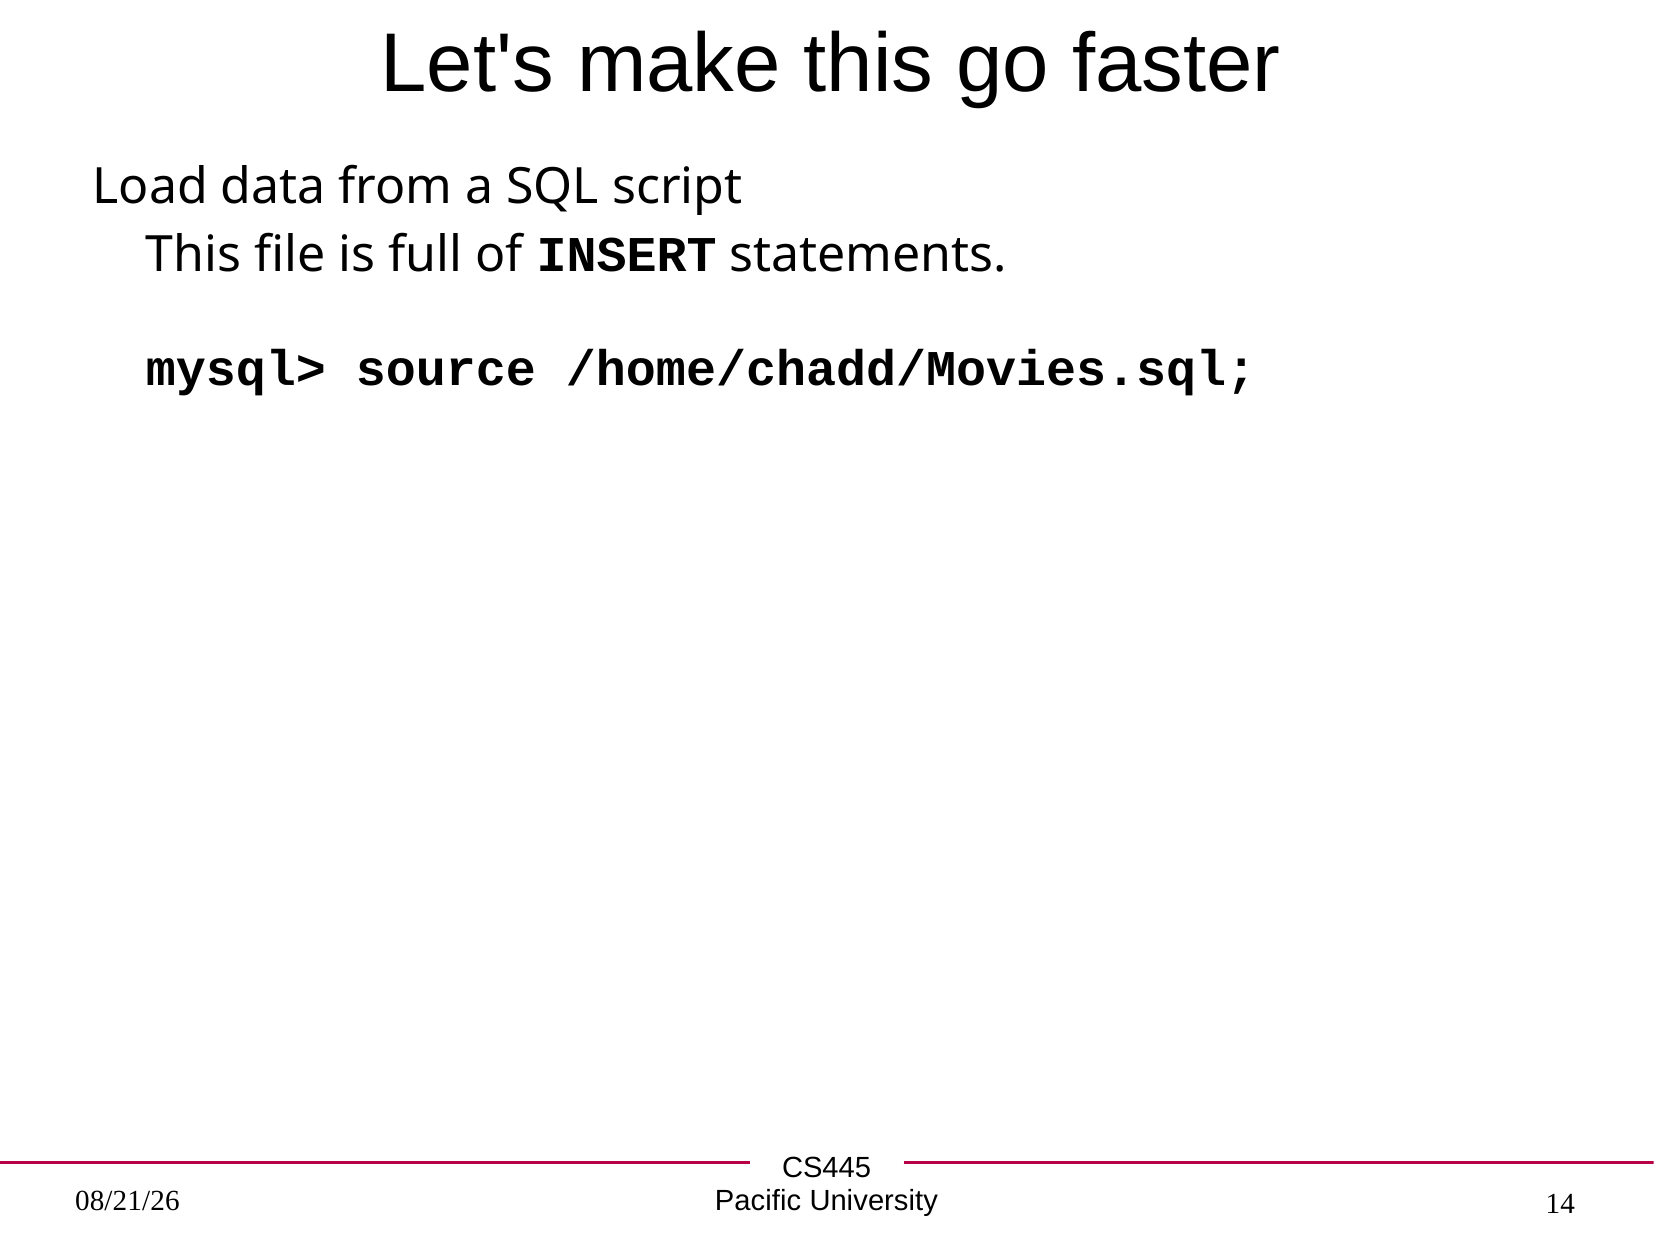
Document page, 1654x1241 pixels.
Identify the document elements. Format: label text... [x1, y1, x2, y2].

list Load data from a SQL script This file is full of INSERT statements. mysql> source /home/chadd/Movies.sql; [75, 150, 1613, 1111]
title Let's make this go faster [86, 15, 1576, 109]
